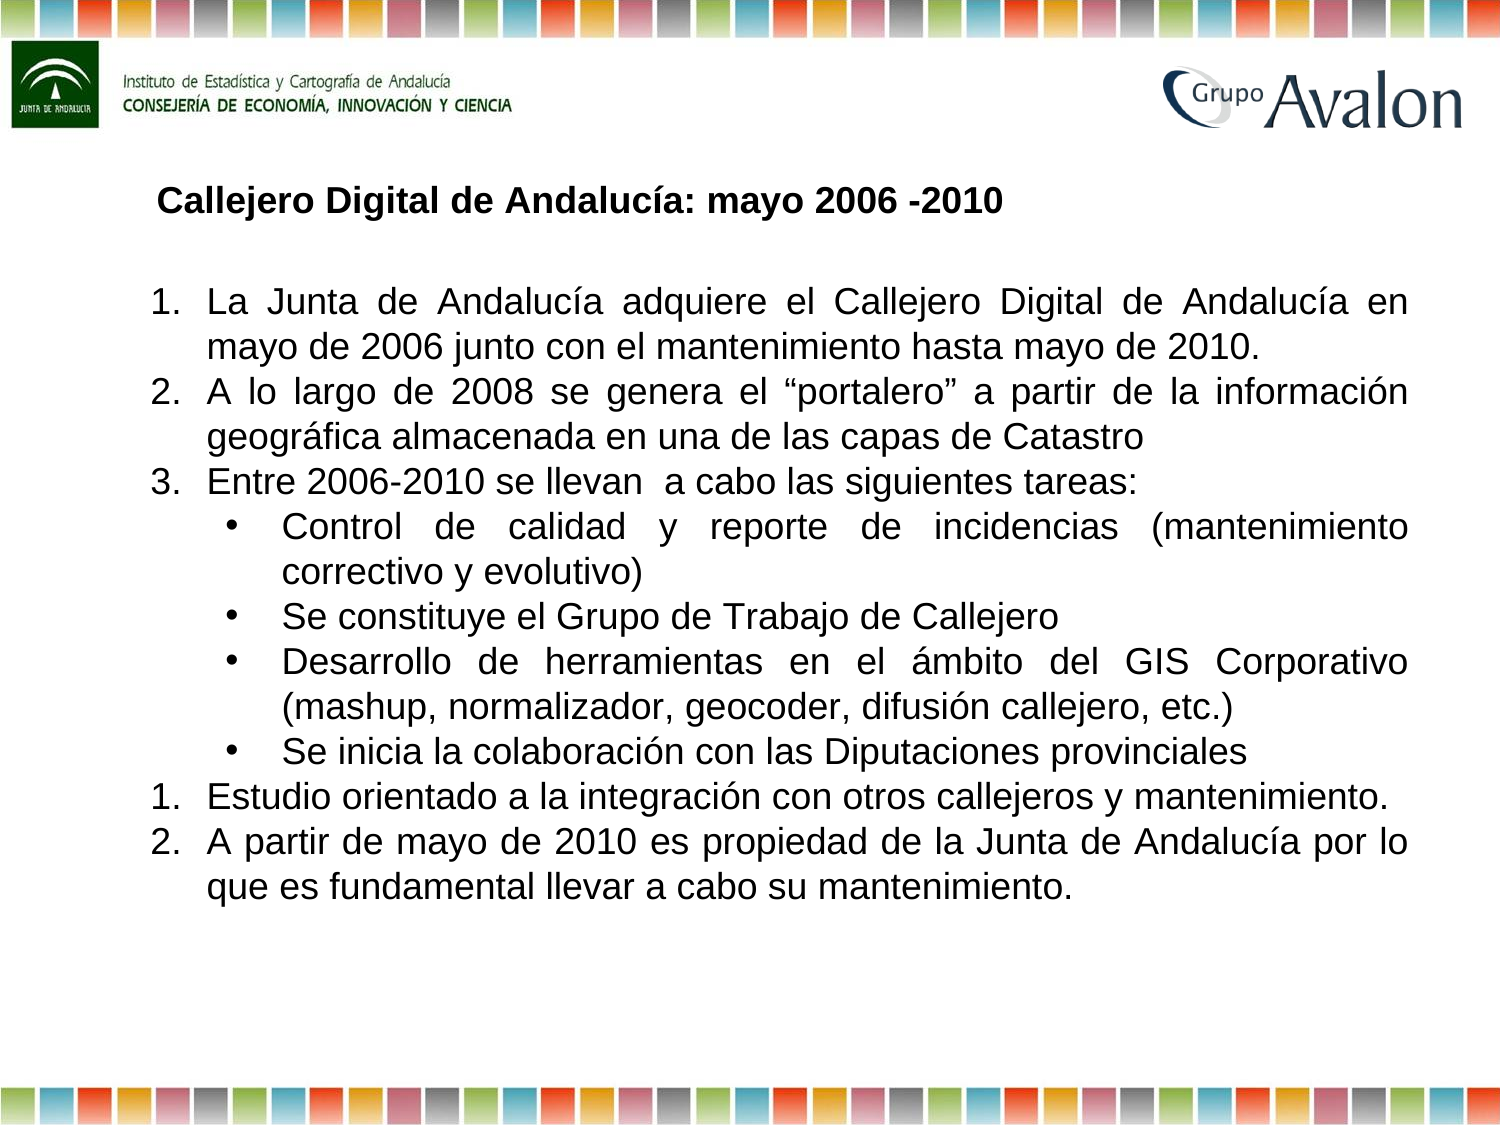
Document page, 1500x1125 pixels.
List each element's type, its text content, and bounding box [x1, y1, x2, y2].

text_box La Junta de Andalucía adquiere el Callejero Digital de Andalucía en mayo de 2006 junto con el mantenimiento hasta mayo de 2010. A lo largo de 2008 se genera el “portalero” a partir de la información geográfica almacenada en una de las capas de Catastro Entre 2006-2010 se llevan a cabo las siguientes tareas: Control de calidad y reporte de incidencias (mantenimiento correctivo y evolutivo) Se constituye el Grupo de Trabajo de Callejero Desarrollo de herramientas en el ámbito del GIS Corporativo (mashup, normalizador, geocoder, difusión callejero, etc.) Se inicia la colaboración con las Diputaciones provinciales Estudio orientado a la integración con otros callejeros y mantenimiento. A partir de mayo de 2010 es propiedad de la Junta de Andalucía por lo que es fundamental llevar a cabo su mantenimiento. [135, 207, 1424, 977]
picture [0, 0, 1500, 1125]
text_box Callejero Digital de Andalucía: mayo 2006 -2010 [141, 148, 1359, 249]
